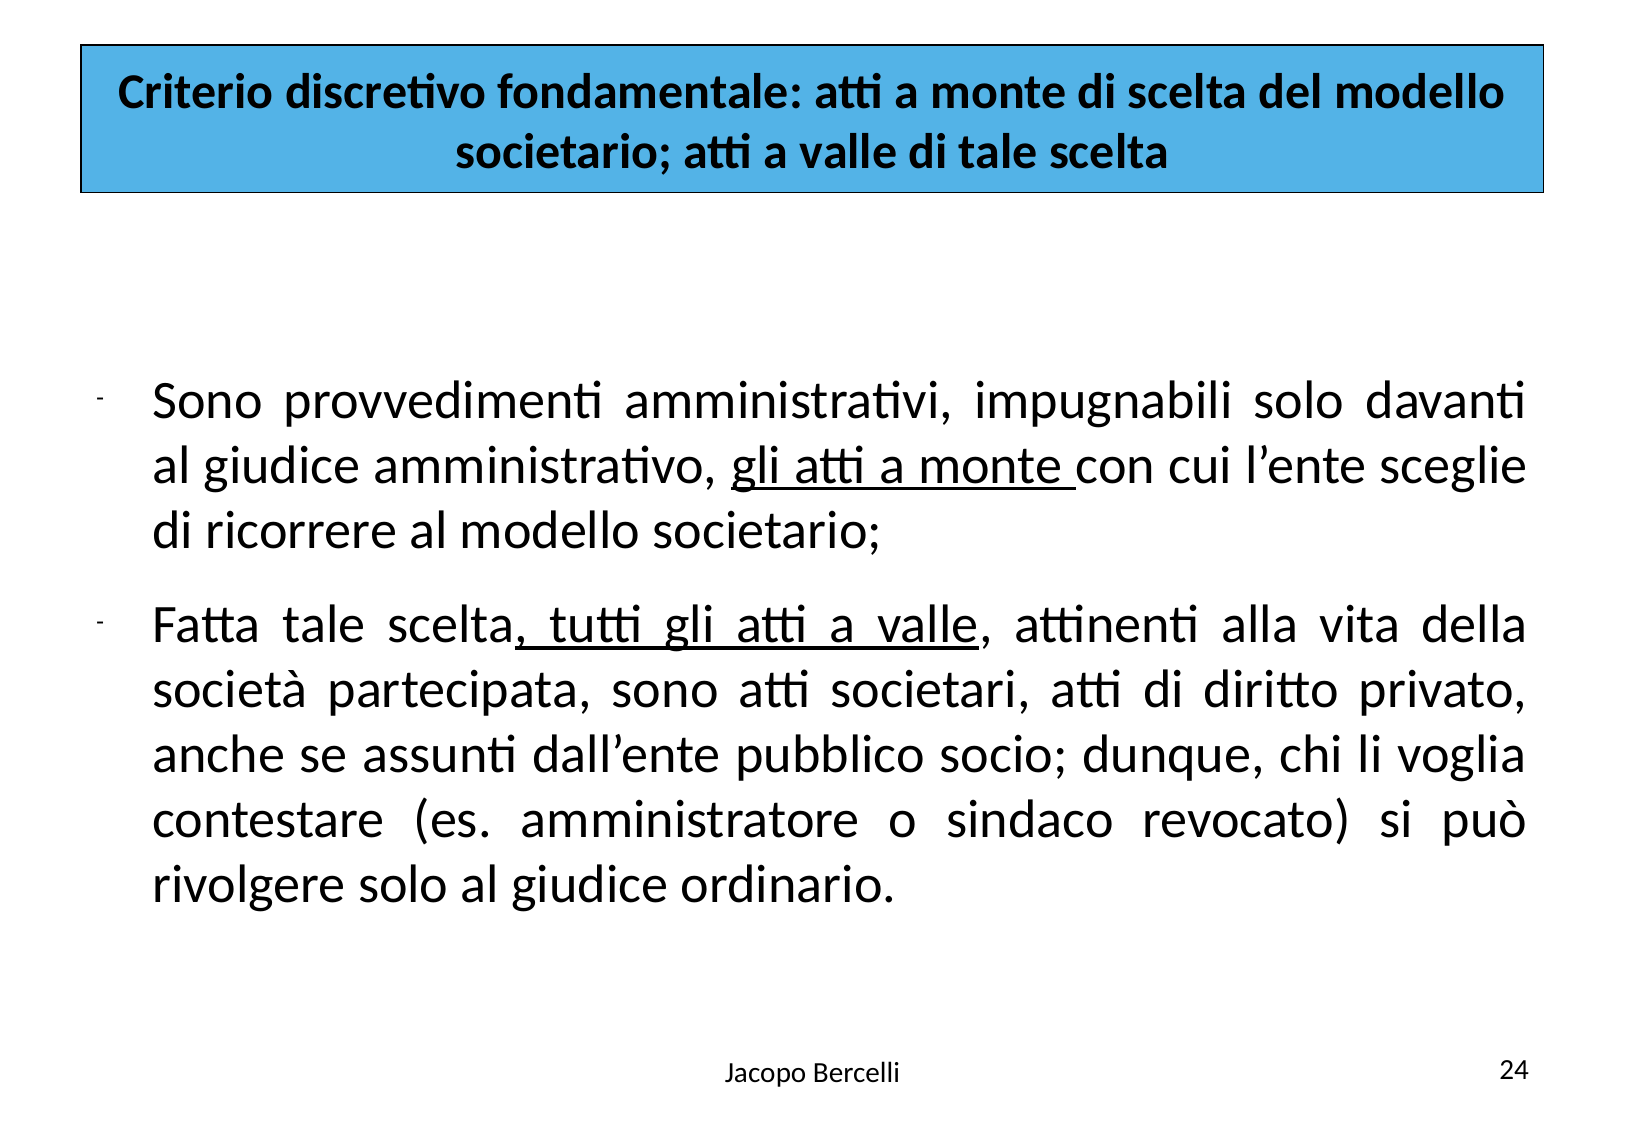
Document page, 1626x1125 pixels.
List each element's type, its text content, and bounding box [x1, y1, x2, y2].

list Sono provvedimenti amministrativi, impugnabili solo davanti al giudice amministrativo, gli atti a monte con cui l’ente sceglie di ricorrere al modello societario; Fatta tale scelta, tutti gli atti a valle, attinenti alla vita della società partecipata, sono atti societari, atti di diritto privato, anche se assunti dall’ente pubblico socio; dunque, chi li voglia contestare (es. amministratore o sindaco revocato) si può rivolgere solo al giudice ordinario. [81, 262, 1544, 1005]
slide_number <numero> [1164, 1042, 1544, 1103]
title Criterio discretivo fondamentale: atti a monte di scelta del modello societario; atti a valle di tale scelta [81, 45, 1544, 193]
text_box Jacopo Bercelli [633, 1046, 992, 1097]
